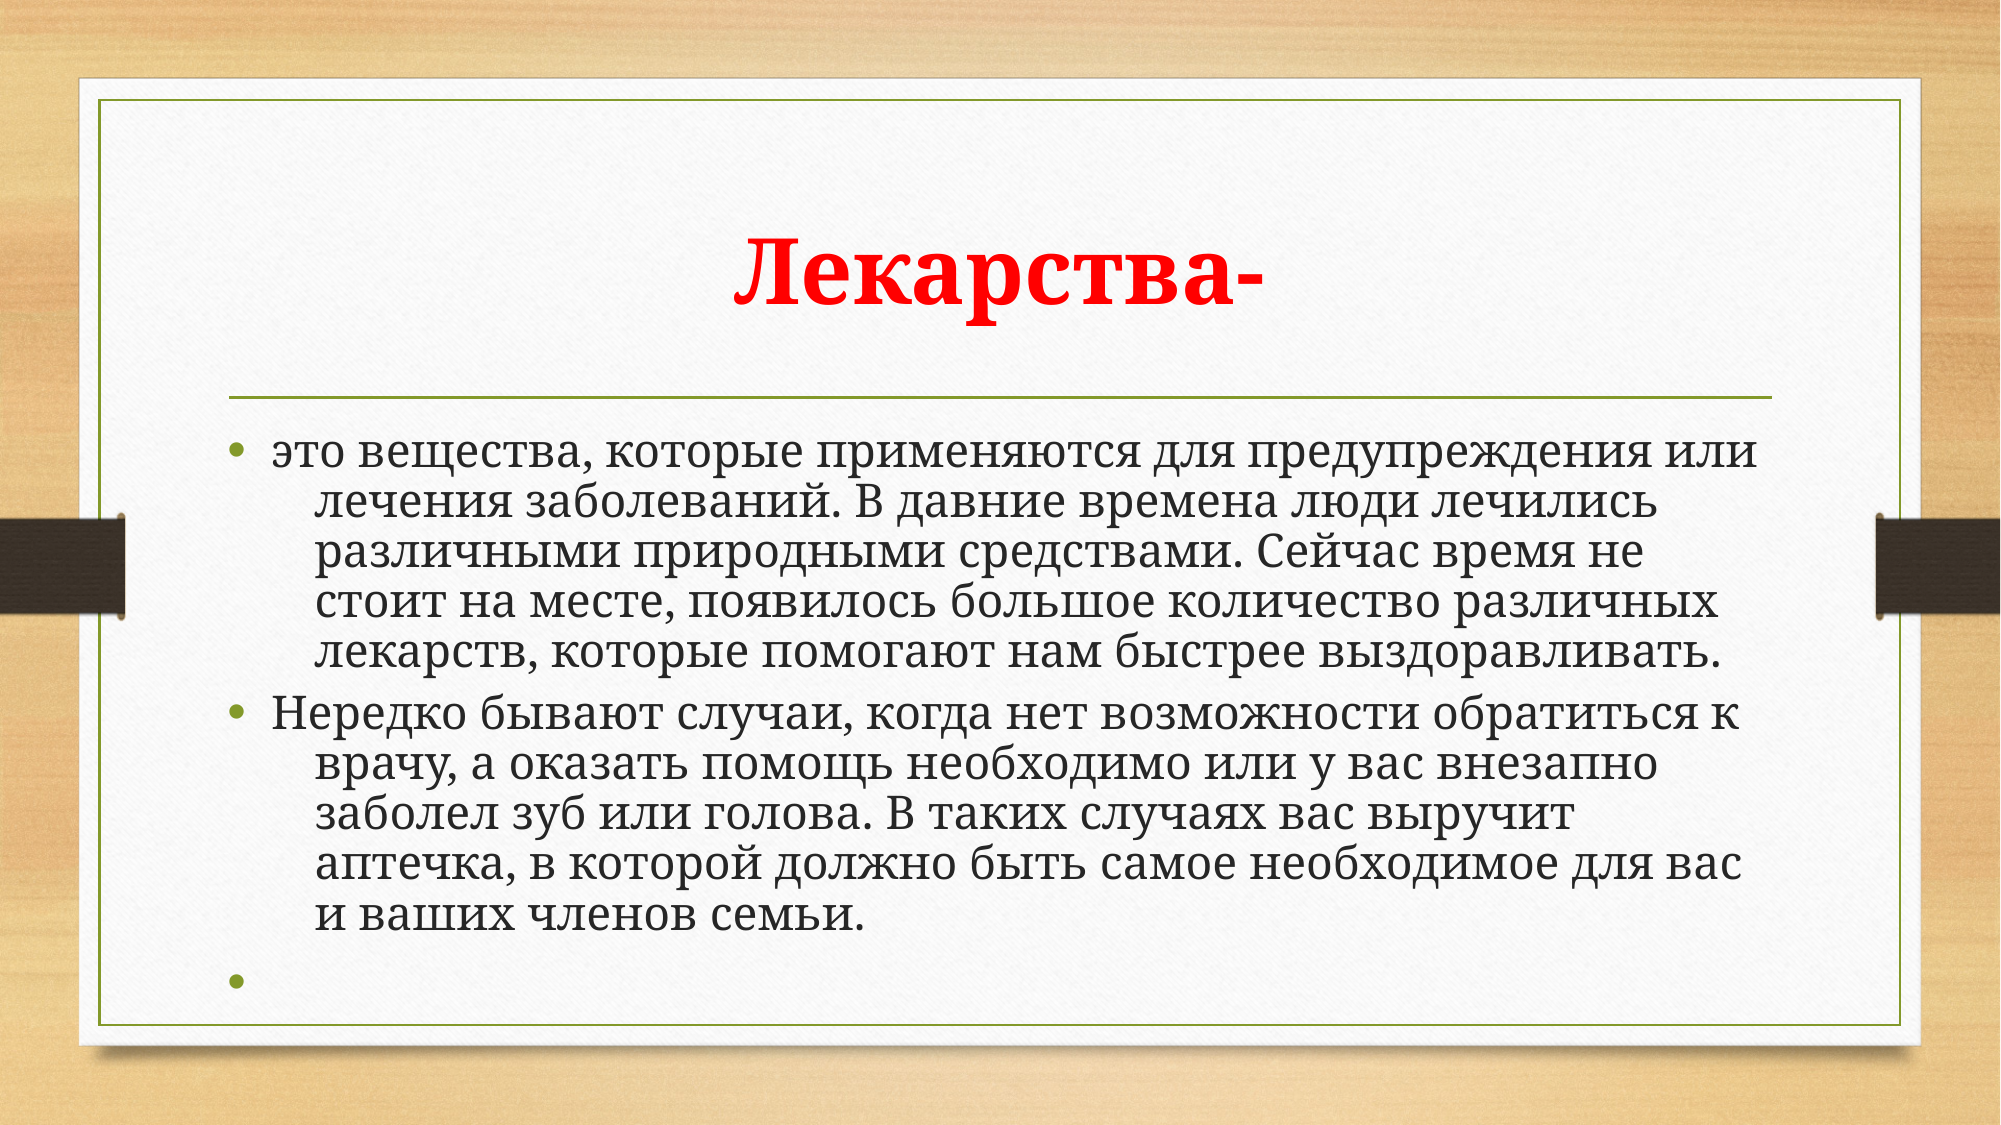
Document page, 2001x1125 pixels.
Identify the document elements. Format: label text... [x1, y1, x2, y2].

list это вещества, которые применяются для предупреждения или лечения заболеваний. В давние времена люди лечились различными природными средствами. Сейчас время не стоит на месте, появилось большое количество различных лекарств, которые помогают нам быстрее выздоравливать. Нередко бывают случаи, когда нет возможности обратиться к врачу, а оказать помощь необходимо или у вас внезапно заболел зуб или голова. В таких случаях вас выручит аптечка, в которой должно быть самое необходимое для вас и ваших членов семьи. [212, 419, 1788, 964]
title Лекарства- [212, 161, 1788, 376]
